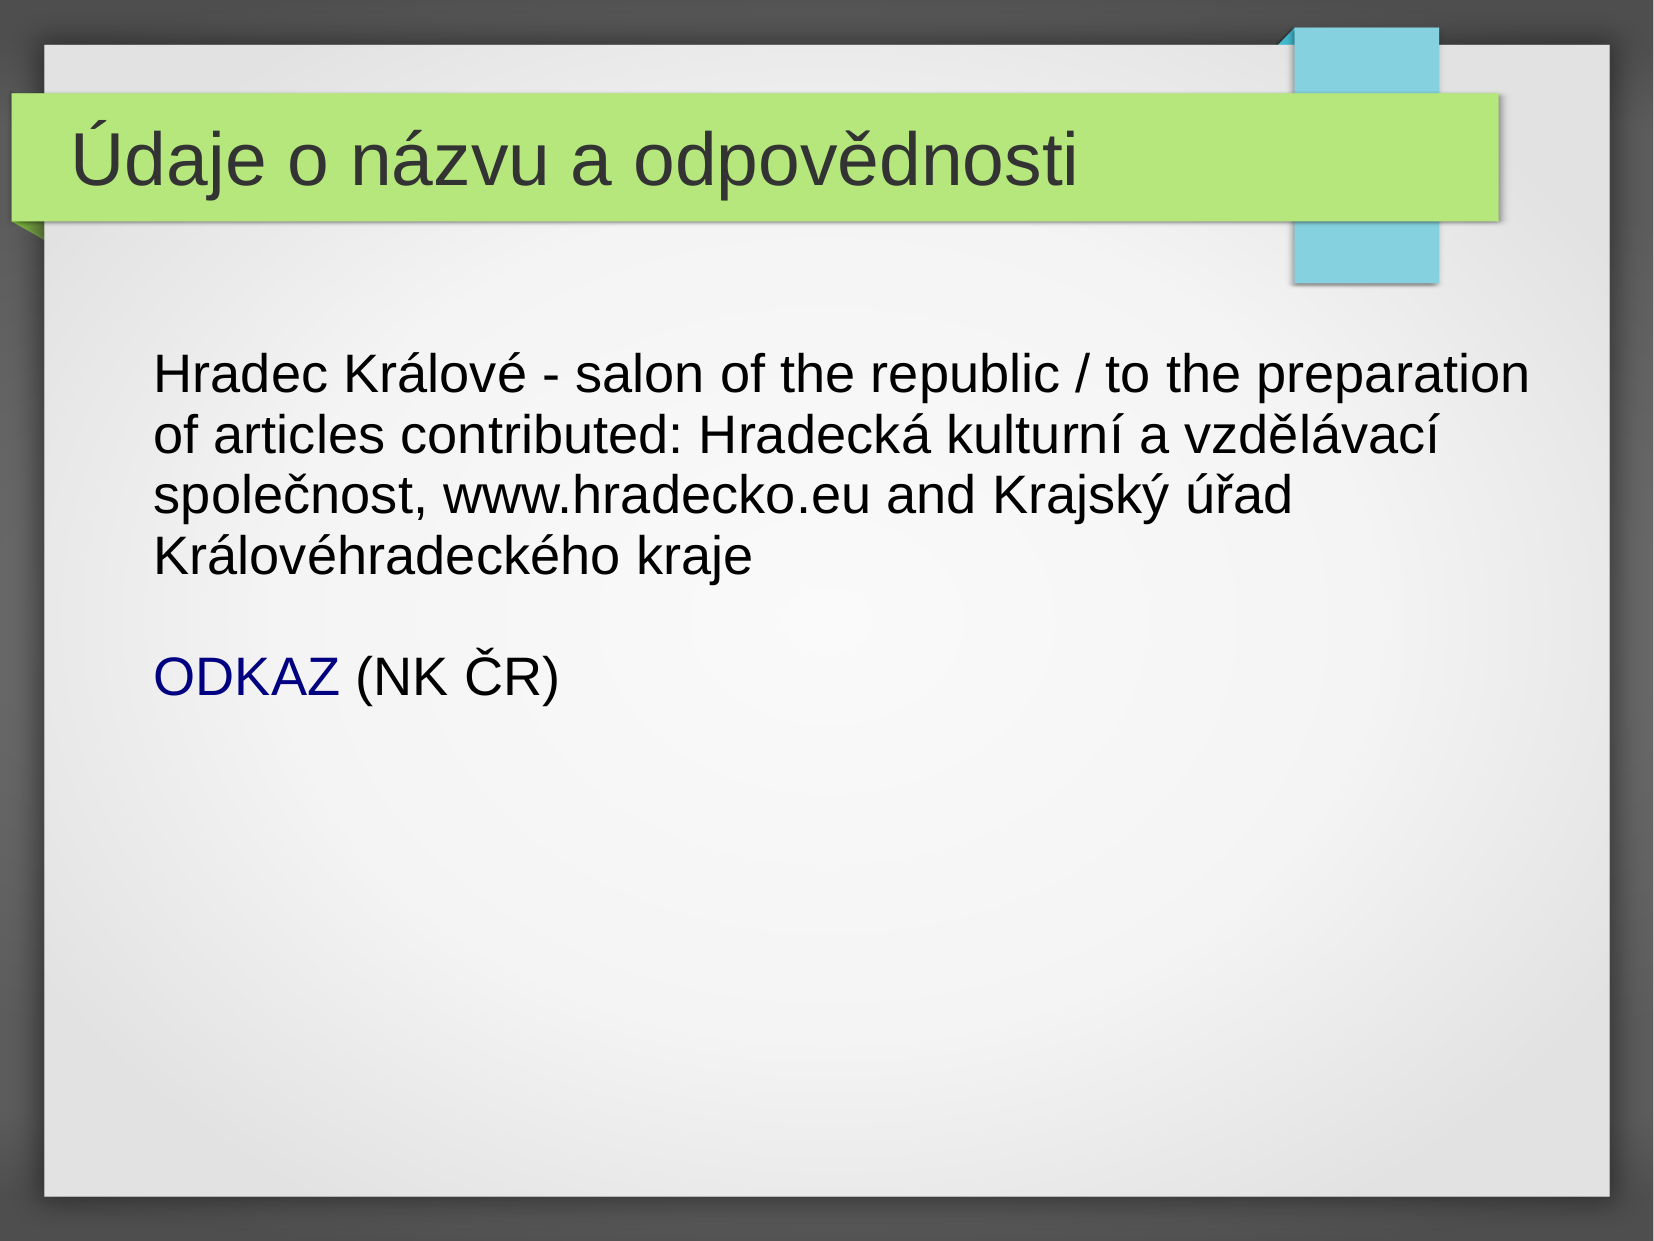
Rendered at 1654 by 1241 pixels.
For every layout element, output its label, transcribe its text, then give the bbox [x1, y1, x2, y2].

title Údaje o názvu a odpovědnosti [70, 106, 1229, 213]
list Hradec Králové - salon of the republic / to the preparation of articles contributed: Hradecká kulturní a vzdělávací společnost, www.hradecko.eu and Krajský úřad Královéhradeckého kraje ODKAZ (NK ČR) [82, 343, 1538, 1063]
picture [0, 0, 1654, 1241]
